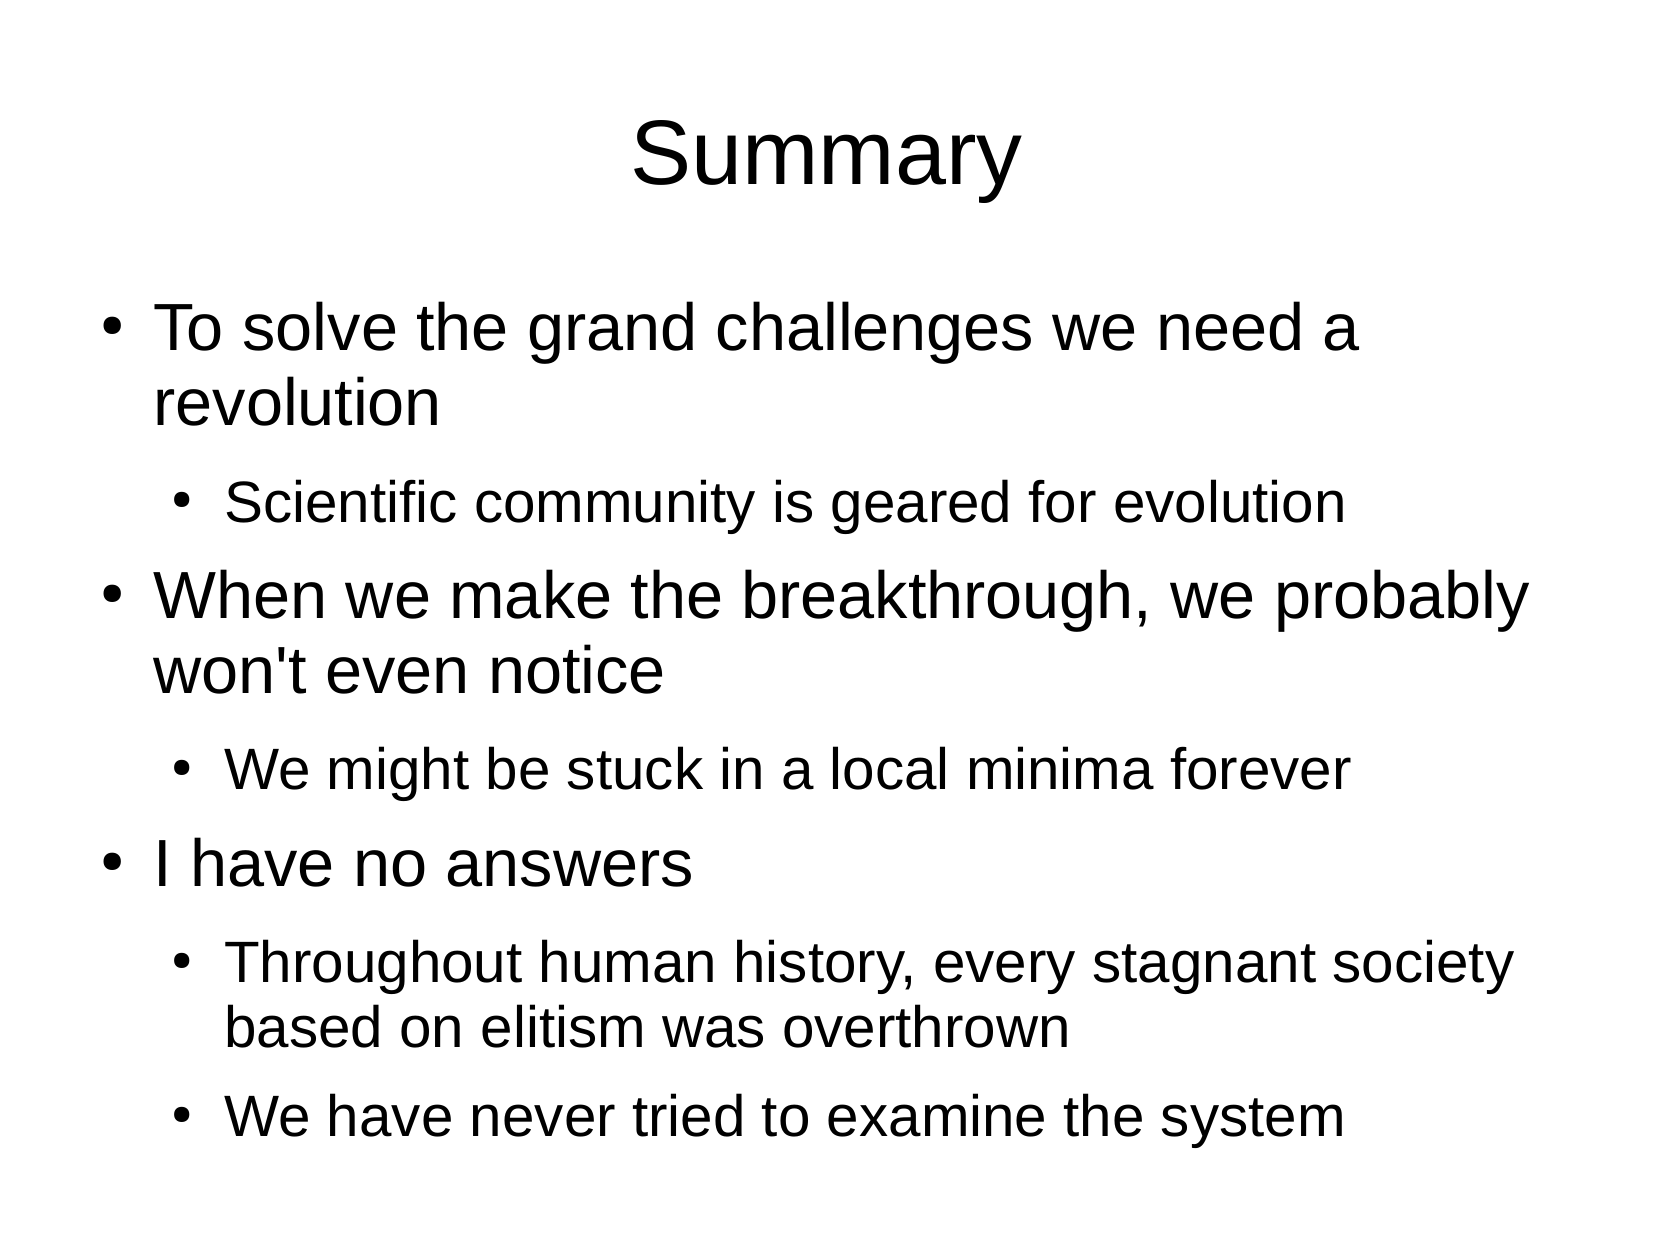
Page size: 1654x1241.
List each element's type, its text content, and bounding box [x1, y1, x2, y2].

list To solve the grand challenges we need a revolution Scientific community is geared for evolution When we make the breakthrough, we probably won't even notice We might be stuck in a local minima forever I have no answers Throughout human history, every stagnant society based on elitism was overthrown We have never tried to examine the system [82, 290, 1571, 1149]
title Summary [82, 56, 1571, 250]
